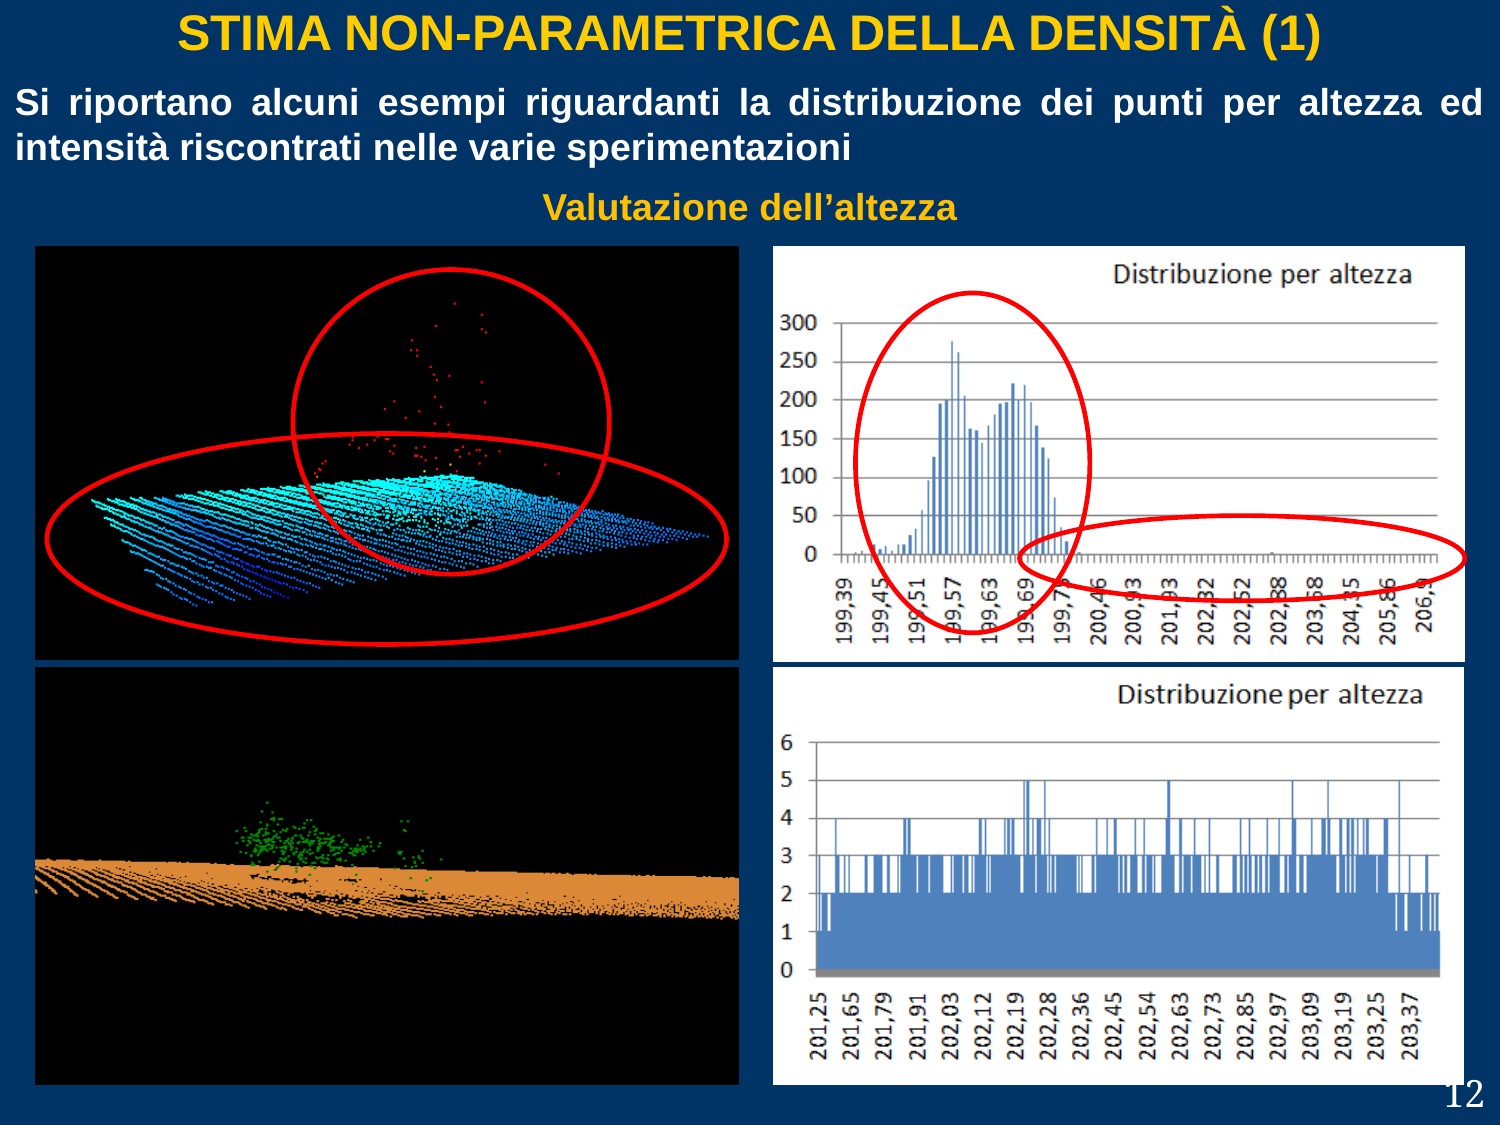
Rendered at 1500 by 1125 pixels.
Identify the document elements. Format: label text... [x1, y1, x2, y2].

picture [1061, 518, 1462, 598]
picture [1023, 533, 1076, 578]
picture [773, 667, 1464, 1085]
picture [773, 246, 1465, 662]
text_box Valutazione dell’altezza [0, 175, 1500, 236]
picture [858, 296, 1087, 630]
picture [35, 246, 739, 660]
slide_number <numero> [1149, 1062, 1500, 1125]
text_box STIMA NON-PARAMETRICA DELLA DENSITÀ (1) [0, 0, 1500, 69]
text_box Si riportano alcuni esempi riguardanti la distribuzione dei punti per altezza ed intensità riscontrati nelle varie sperimentazioni [0, 70, 1500, 175]
picture [35, 667, 739, 1085]
